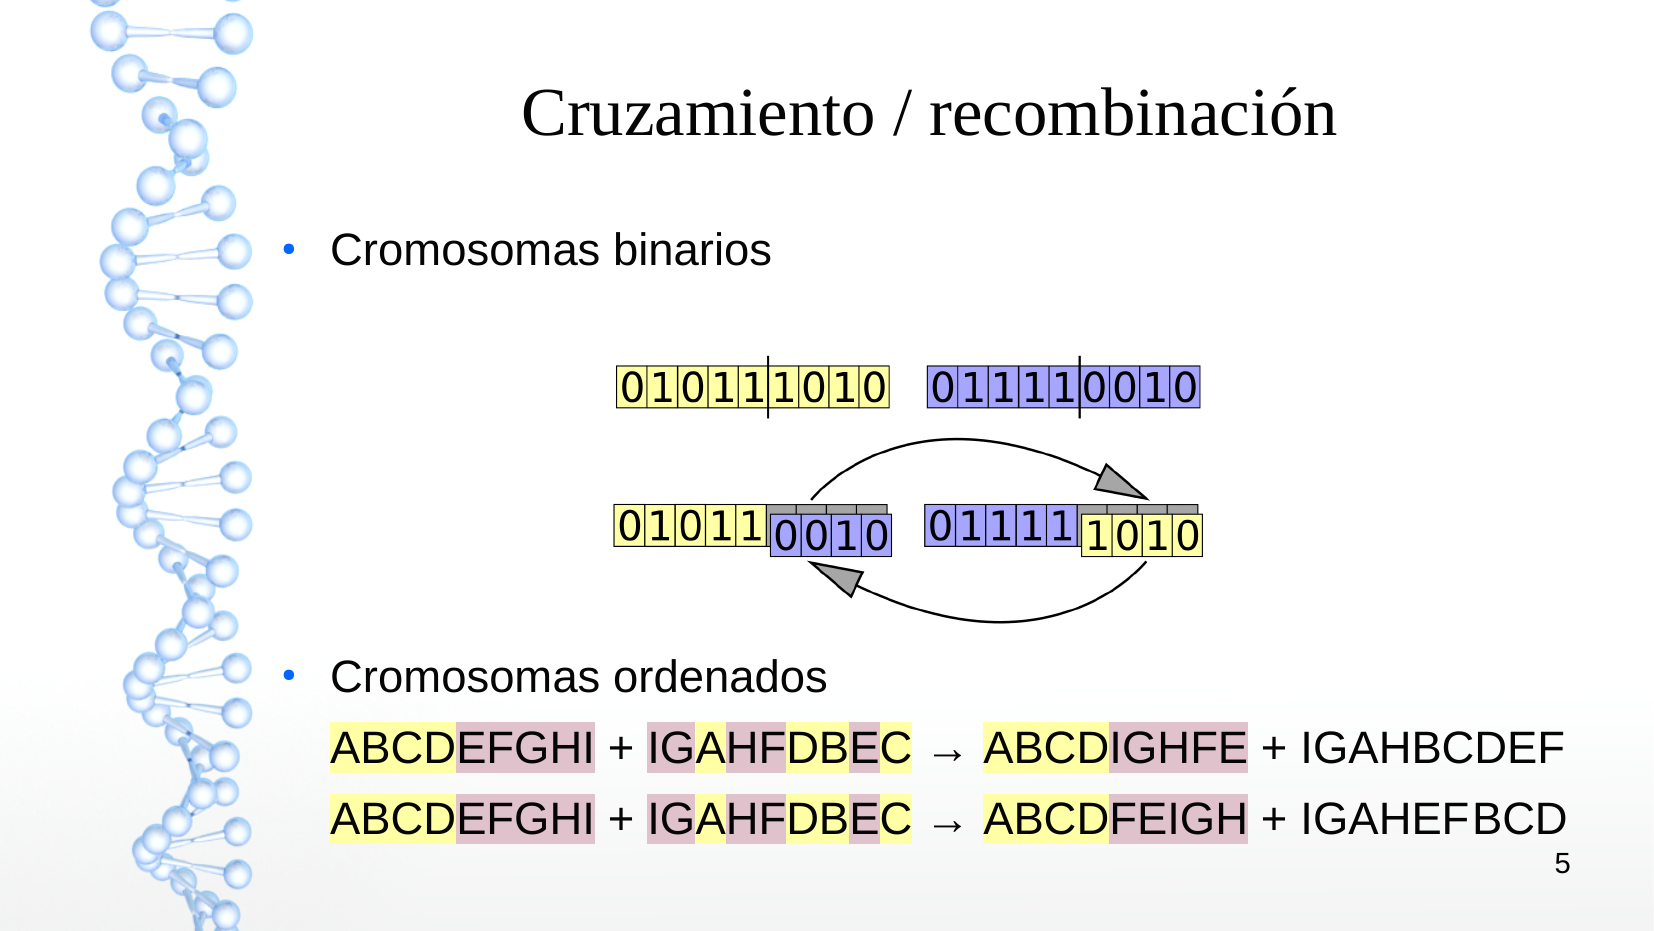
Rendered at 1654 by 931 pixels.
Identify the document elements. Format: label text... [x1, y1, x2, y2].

title Cruzamiento / recombinación [265, 35, 1595, 189]
picture [0, 0, 1654, 931]
list Cromosomas binarios Cromosomas ordenados ABCDEFGHI + IGAHFDBEC → ABCDIGHFE + IGAHBCDEF ABCDEFGHI + IGAHFDBEC → ABCDFEIGH + IGAHEF BCD [265, 224, 1595, 851]
